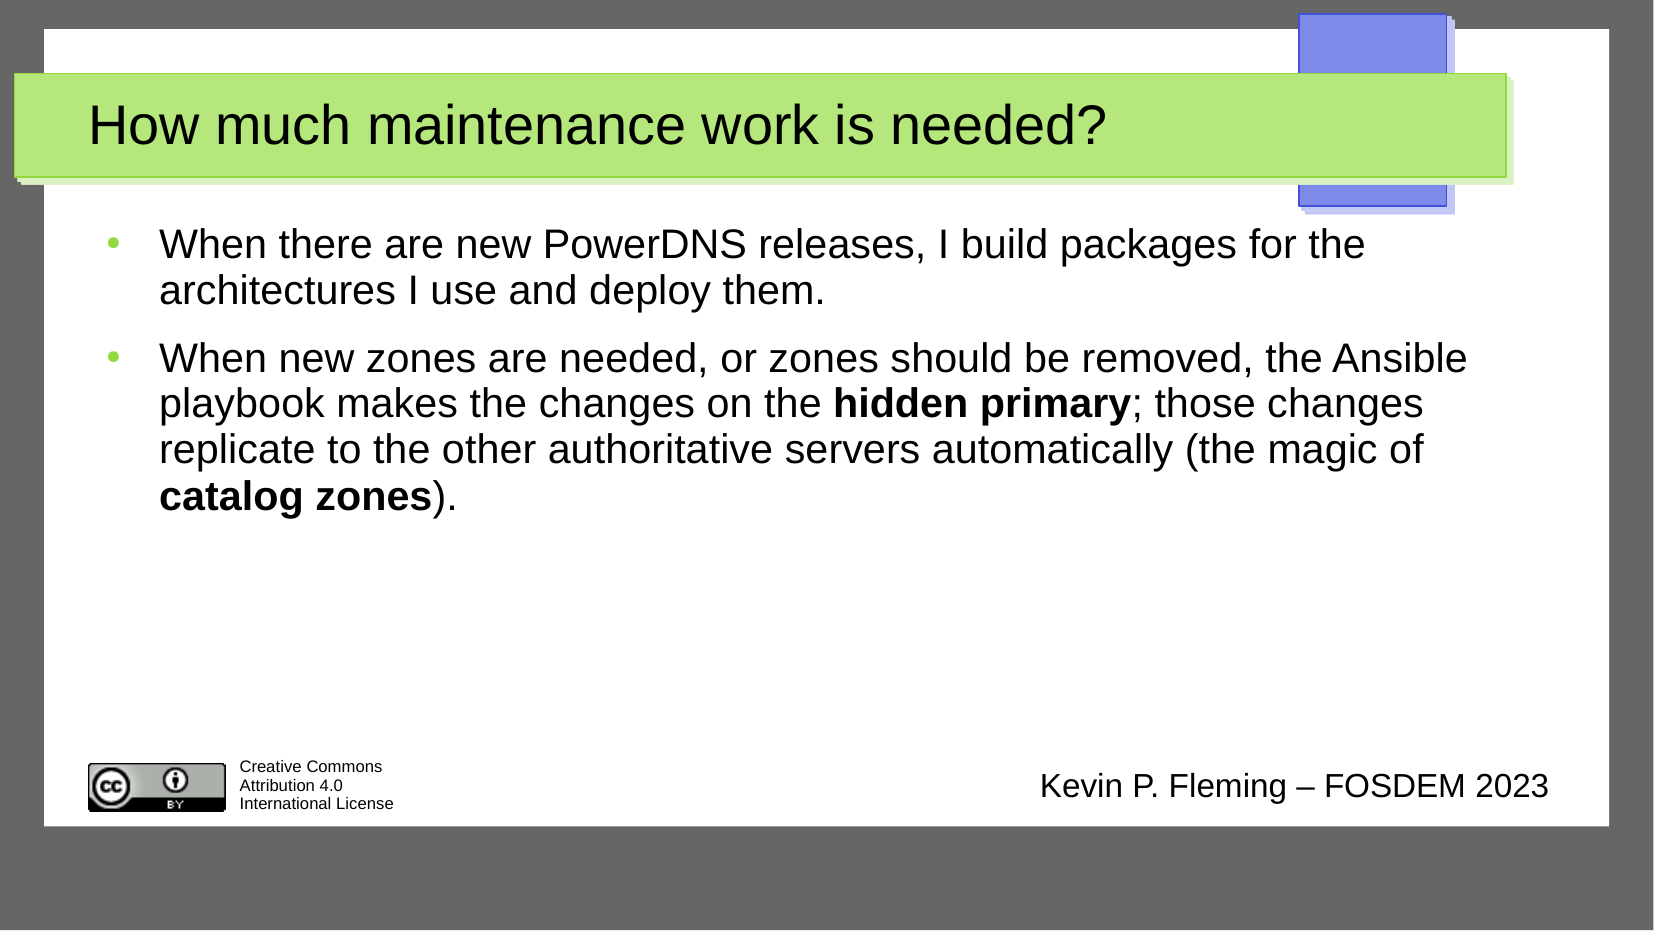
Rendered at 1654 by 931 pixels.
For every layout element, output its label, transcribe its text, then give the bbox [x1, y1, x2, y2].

list When there are new PowerDNS releases, I build packages for the architectures I use and deploy them. When new zones are needed, or zones should be removed, the Ansible playbook makes the changes on the hidden primary; those changes replicate to the other authoritative servers automatically (the magic of catalog zones). [88, 221, 1565, 812]
title How much maintenance work is needed? [88, 73, 1506, 177]
